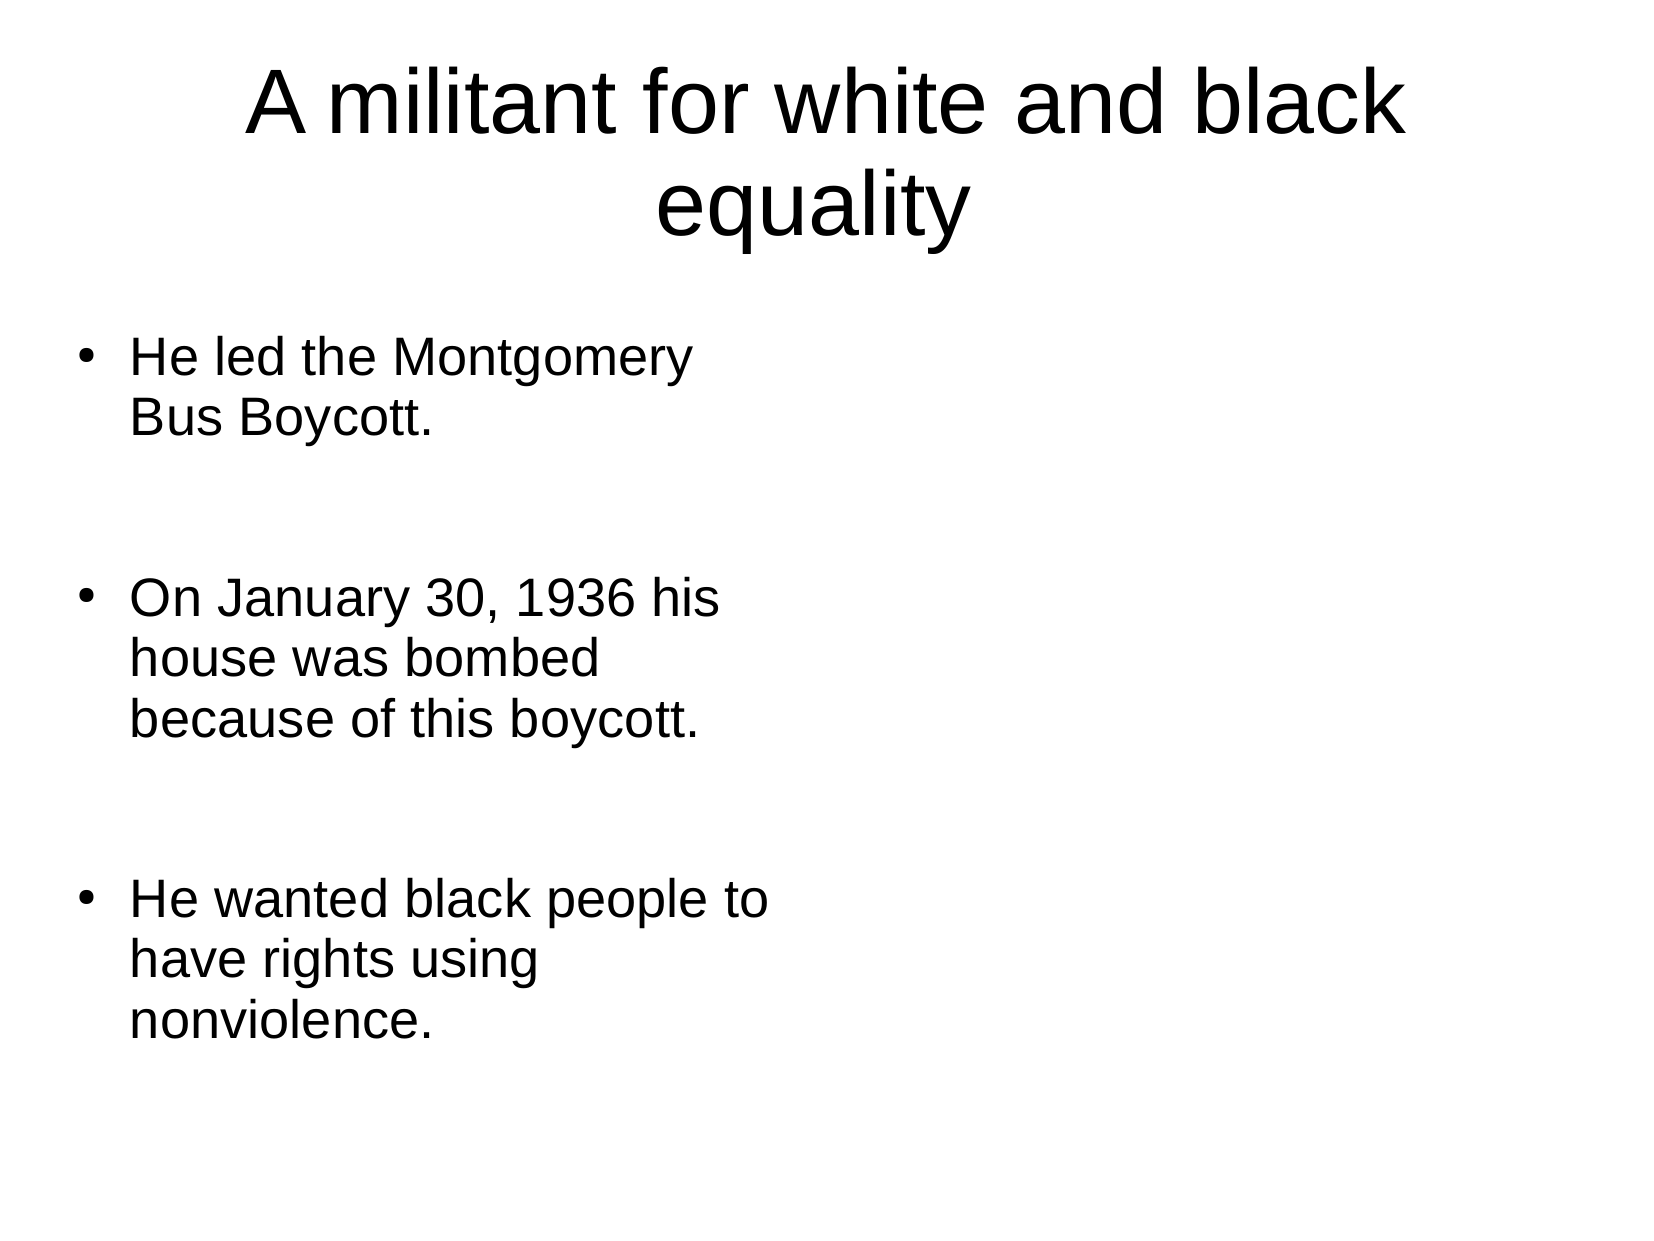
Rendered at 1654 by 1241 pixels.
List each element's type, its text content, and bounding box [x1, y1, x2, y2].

title A militant for white and black equality [82, 49, 1571, 257]
list He led the Montgomery Bus Boycott. On January 30, 1936 his house was bombed because of this boycott. He wanted black people to have rights using nonviolence. [59, 236, 786, 1217]
